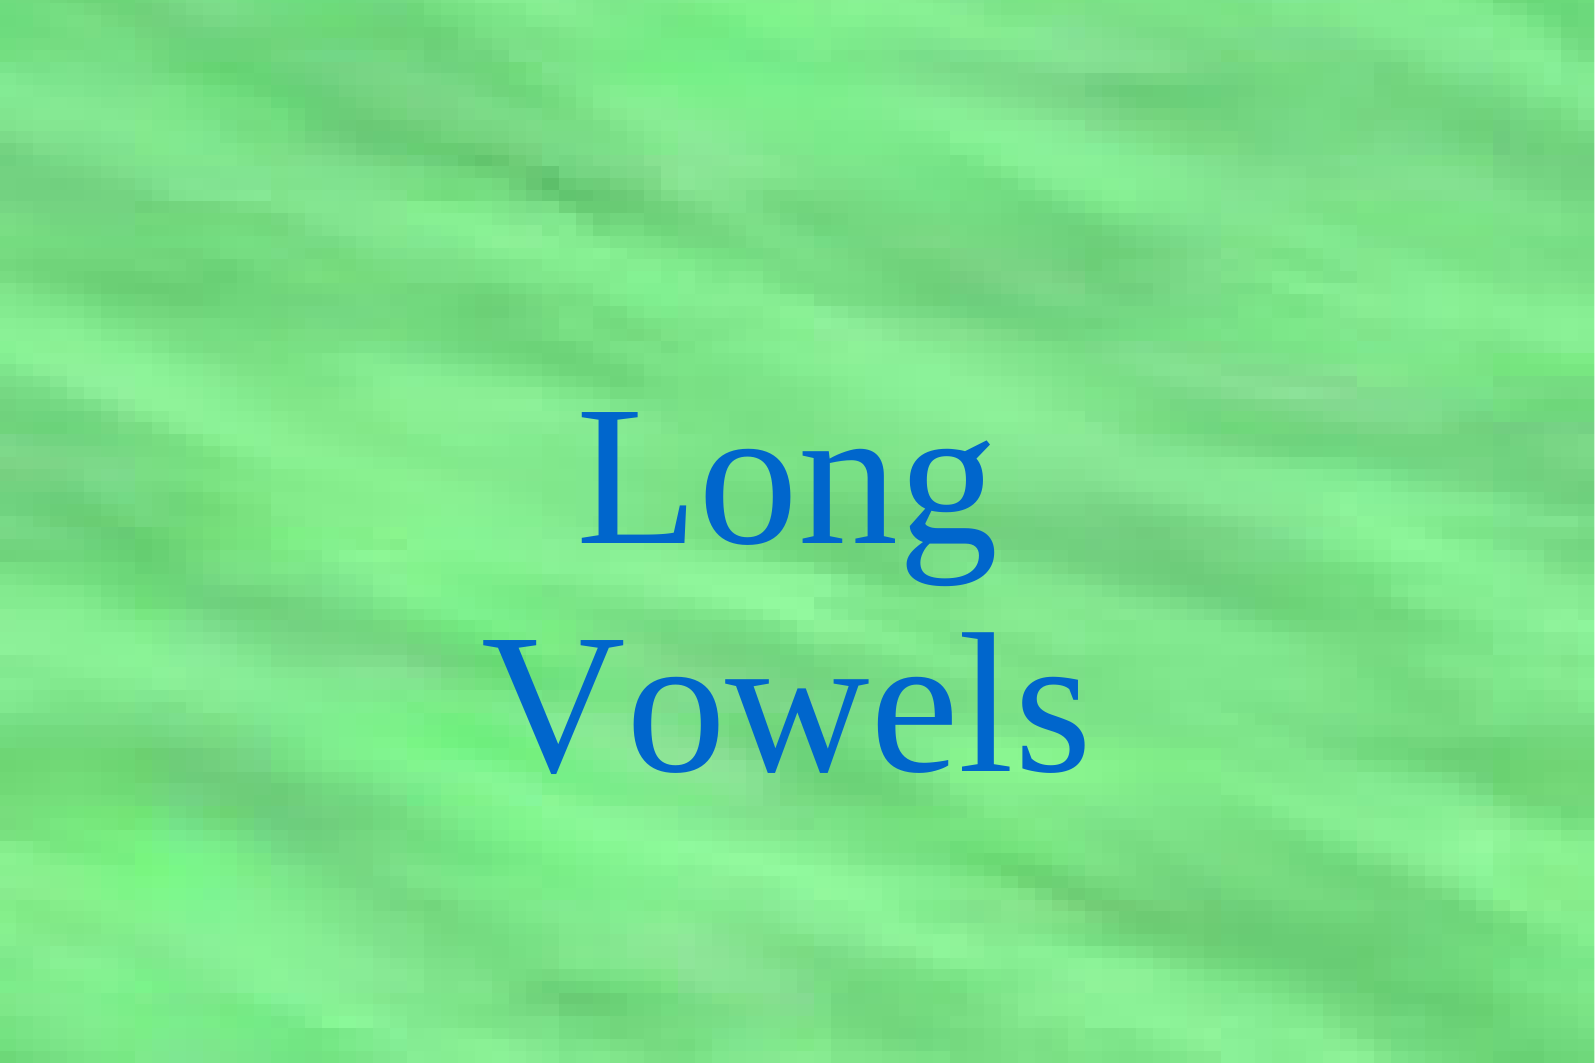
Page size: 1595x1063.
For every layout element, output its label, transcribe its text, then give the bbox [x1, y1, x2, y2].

text_box Long Vowels [291, 360, 1284, 817]
picture [0, 0, 1595, 1063]
